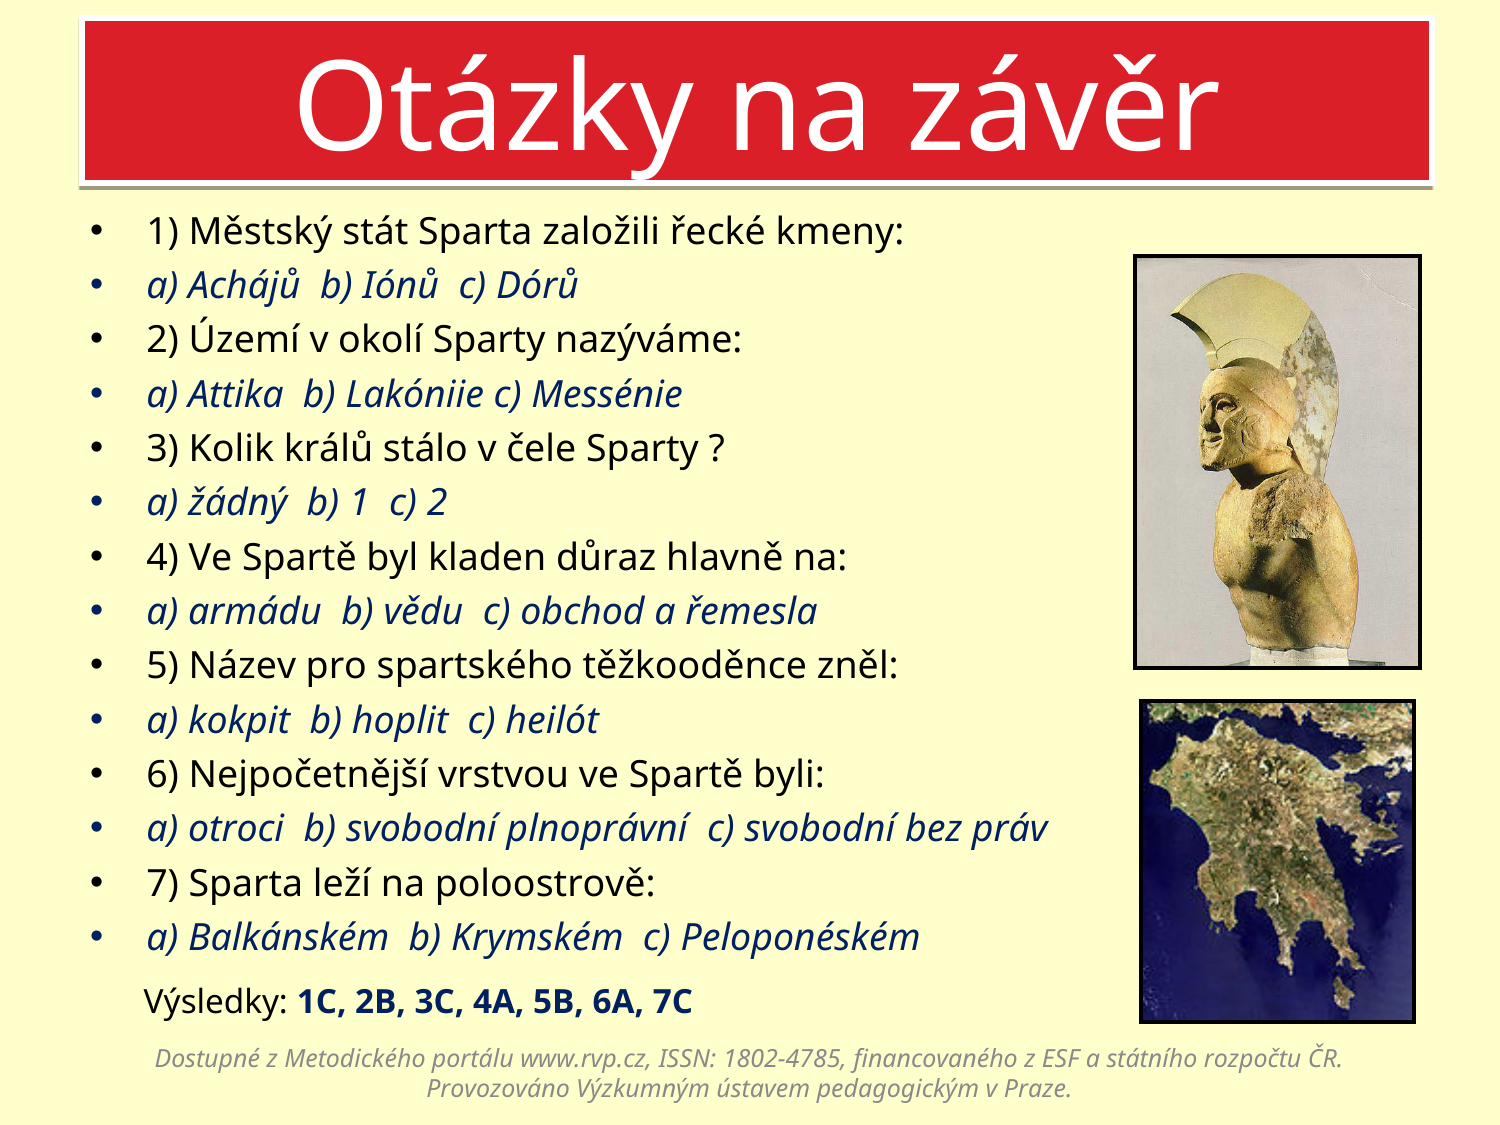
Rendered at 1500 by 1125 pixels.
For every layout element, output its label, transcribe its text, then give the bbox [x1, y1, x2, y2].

picture [1142, 703, 1412, 1020]
text_box Dostupné z Metodického portálu www.rvp.cz, ISSN: 1802-4785, financovaného z ESF a státního rozpočtu ČR. Provozováno Výzkumným ústavem pedagogickým v Praze. [93, 1042, 1407, 1103]
text_box [1136, 257, 1418, 666]
title Otázky na závěr [82, 18, 1433, 184]
list 1) Městský stát Sparta založili řecké kmeny: a) Achájů b) Iónů c) Dórů 2) Území v okolí Sparty nazýváme: a) Attika b) Lakóniie c) Messénie 3) Kolik králů stálo v čele Sparty ? a) žádný b) 1 c) 2 4) Ve Spartě byl kladen důraz hlavně na: a) armádu b) vědu c) obchod a řemesla 5) Název pro spartského těžkooděnce zněl: a) kokpit b) hoplit c) heilót 6) Nejpočetnější vrstvou ve Spartě byli: a) otroci b) svobodní plnoprávní c) svobodní bez práv 7) Sparta leží na poloostrově: a) Balkánském b) Krymském c) Peloponéském [75, 199, 1172, 1020]
text_box Výsledky: 1C, 2B, 3C, 4A, 5B, 6A, 7C [128, 972, 1090, 1028]
